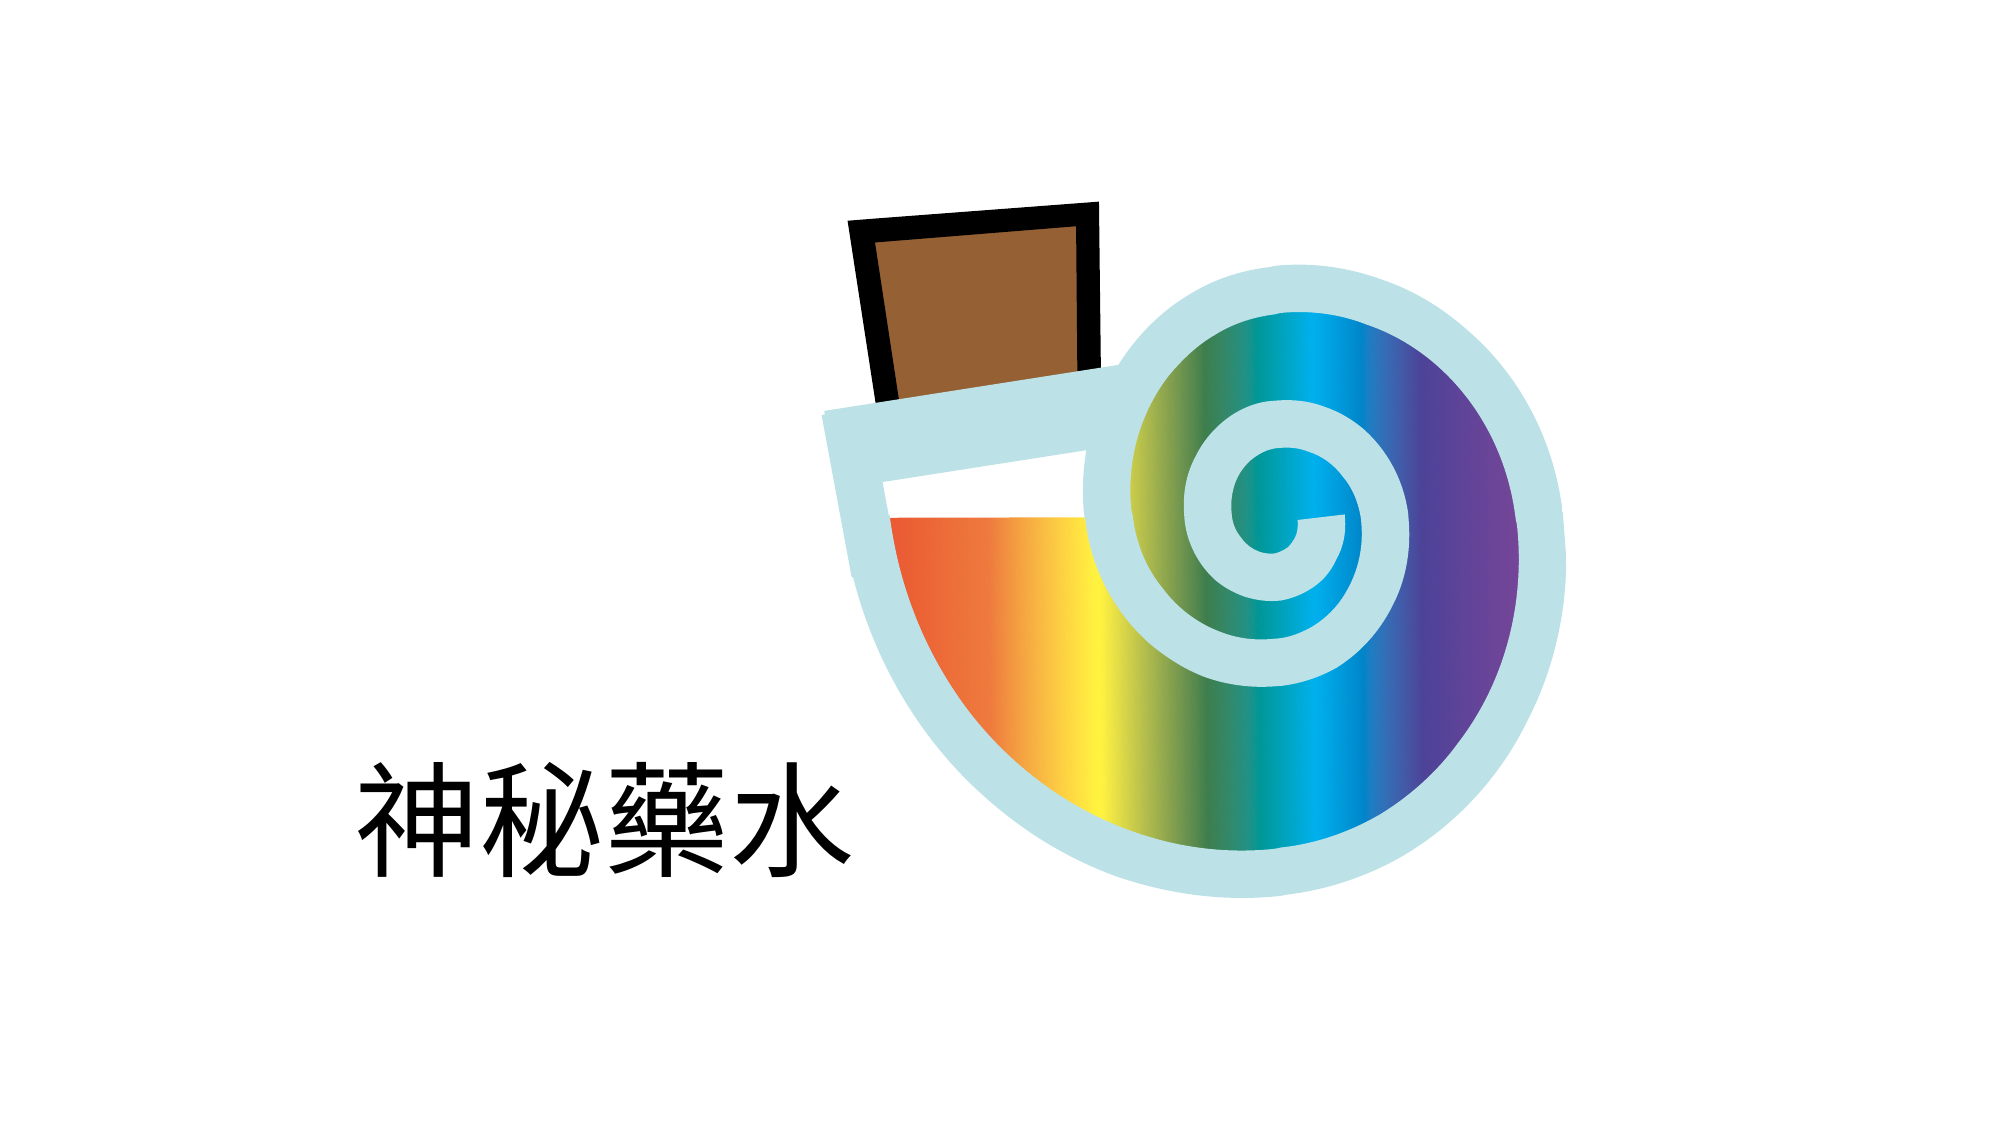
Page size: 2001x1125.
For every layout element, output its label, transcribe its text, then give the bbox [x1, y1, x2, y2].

text_box 神秘藥水 [339, 734, 857, 902]
picture [806, 168, 1591, 928]
